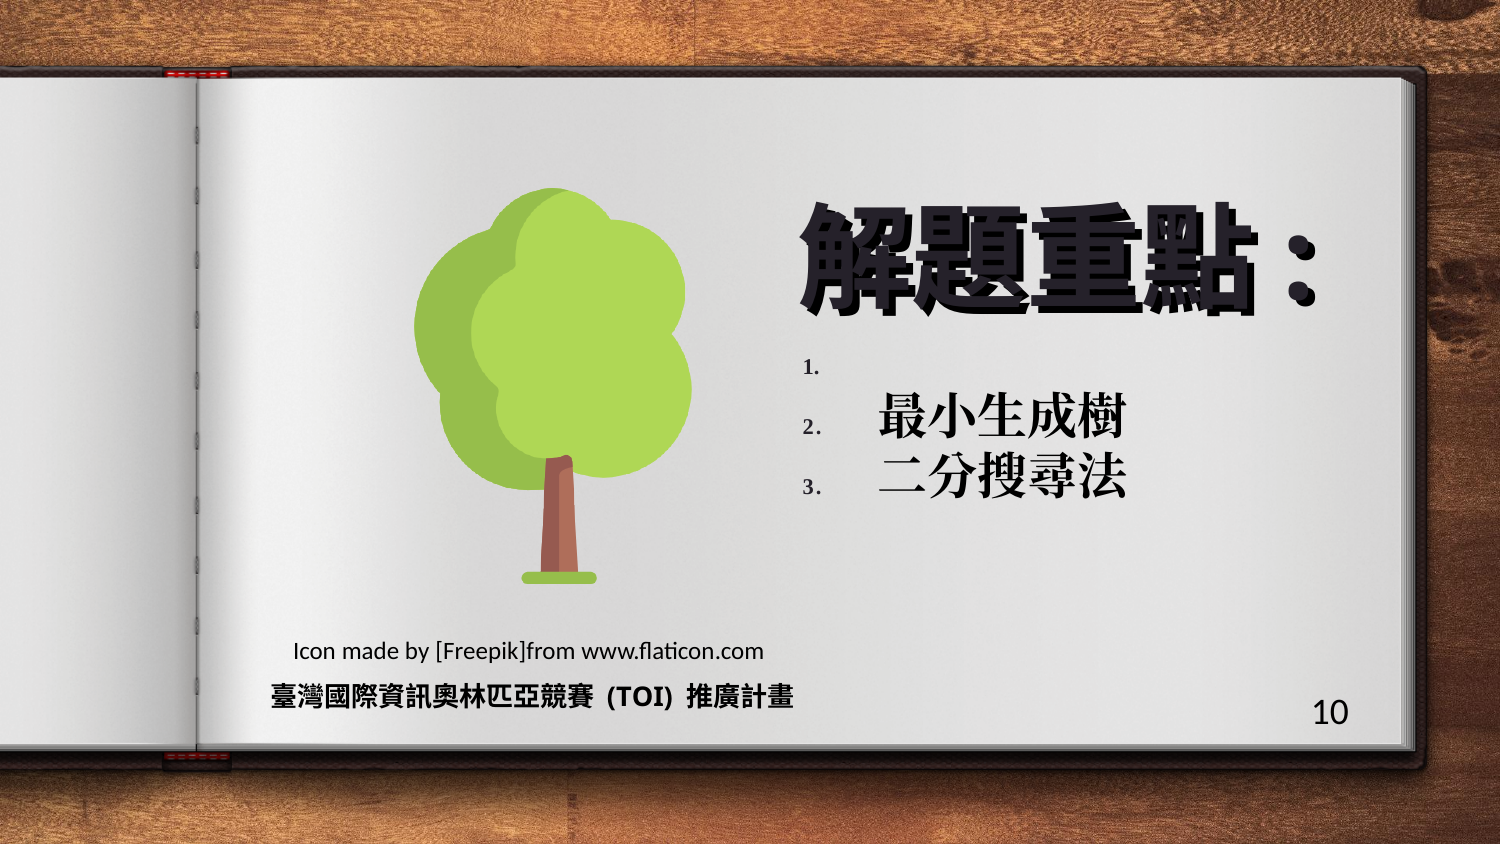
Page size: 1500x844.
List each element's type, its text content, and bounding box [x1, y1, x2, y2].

text_box [1295, 672, 1386, 737]
text_box Icon made by [Freepik]from www.flaticon.com [278, 627, 867, 672]
subtitle 最小生成樹 二分搜尋法 [787, 309, 1361, 584]
title 解題重點: [782, 146, 1313, 338]
picture [354, 188, 751, 584]
